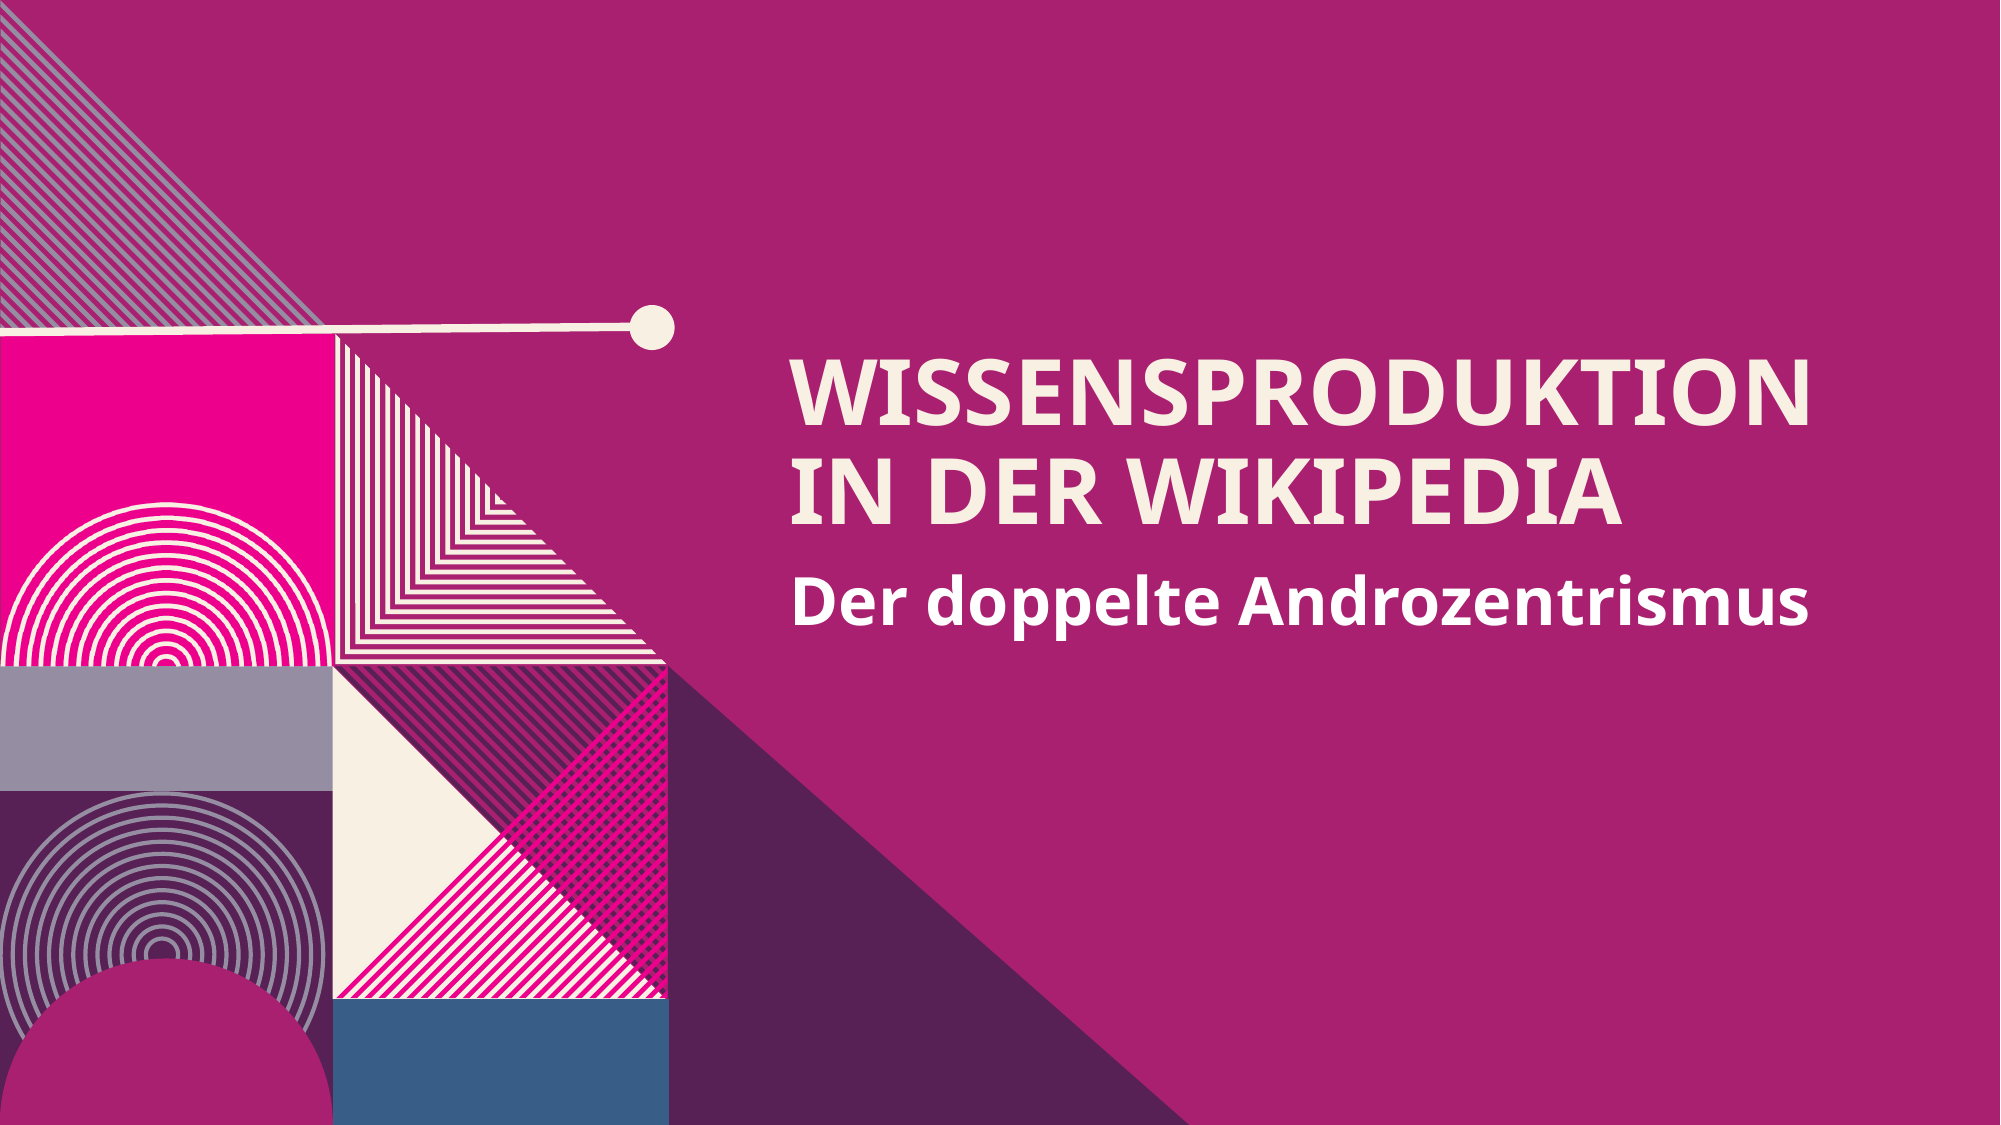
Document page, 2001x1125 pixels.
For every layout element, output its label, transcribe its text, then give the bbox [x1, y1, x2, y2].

title Wissensproduktion in der Wikipedia [774, 94, 1875, 552]
subtitle Der doppelte Androzentrismus [774, 551, 1855, 721]
